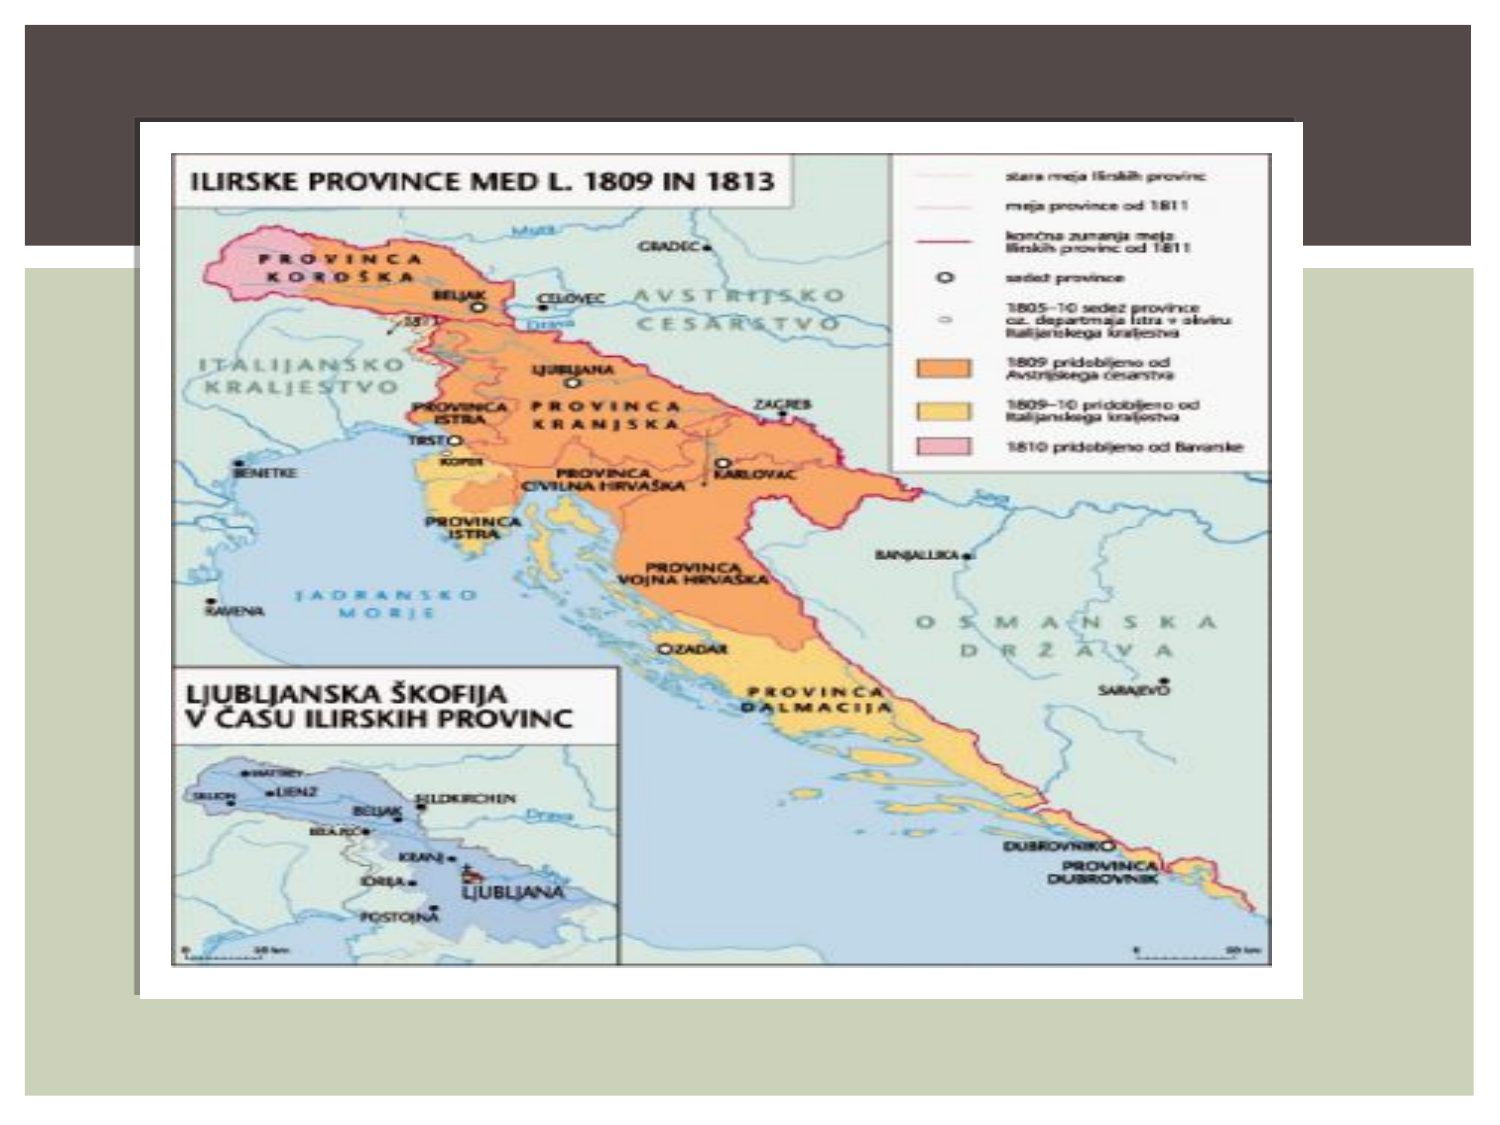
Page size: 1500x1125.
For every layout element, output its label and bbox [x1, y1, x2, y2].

picture [171, 152, 1272, 968]
